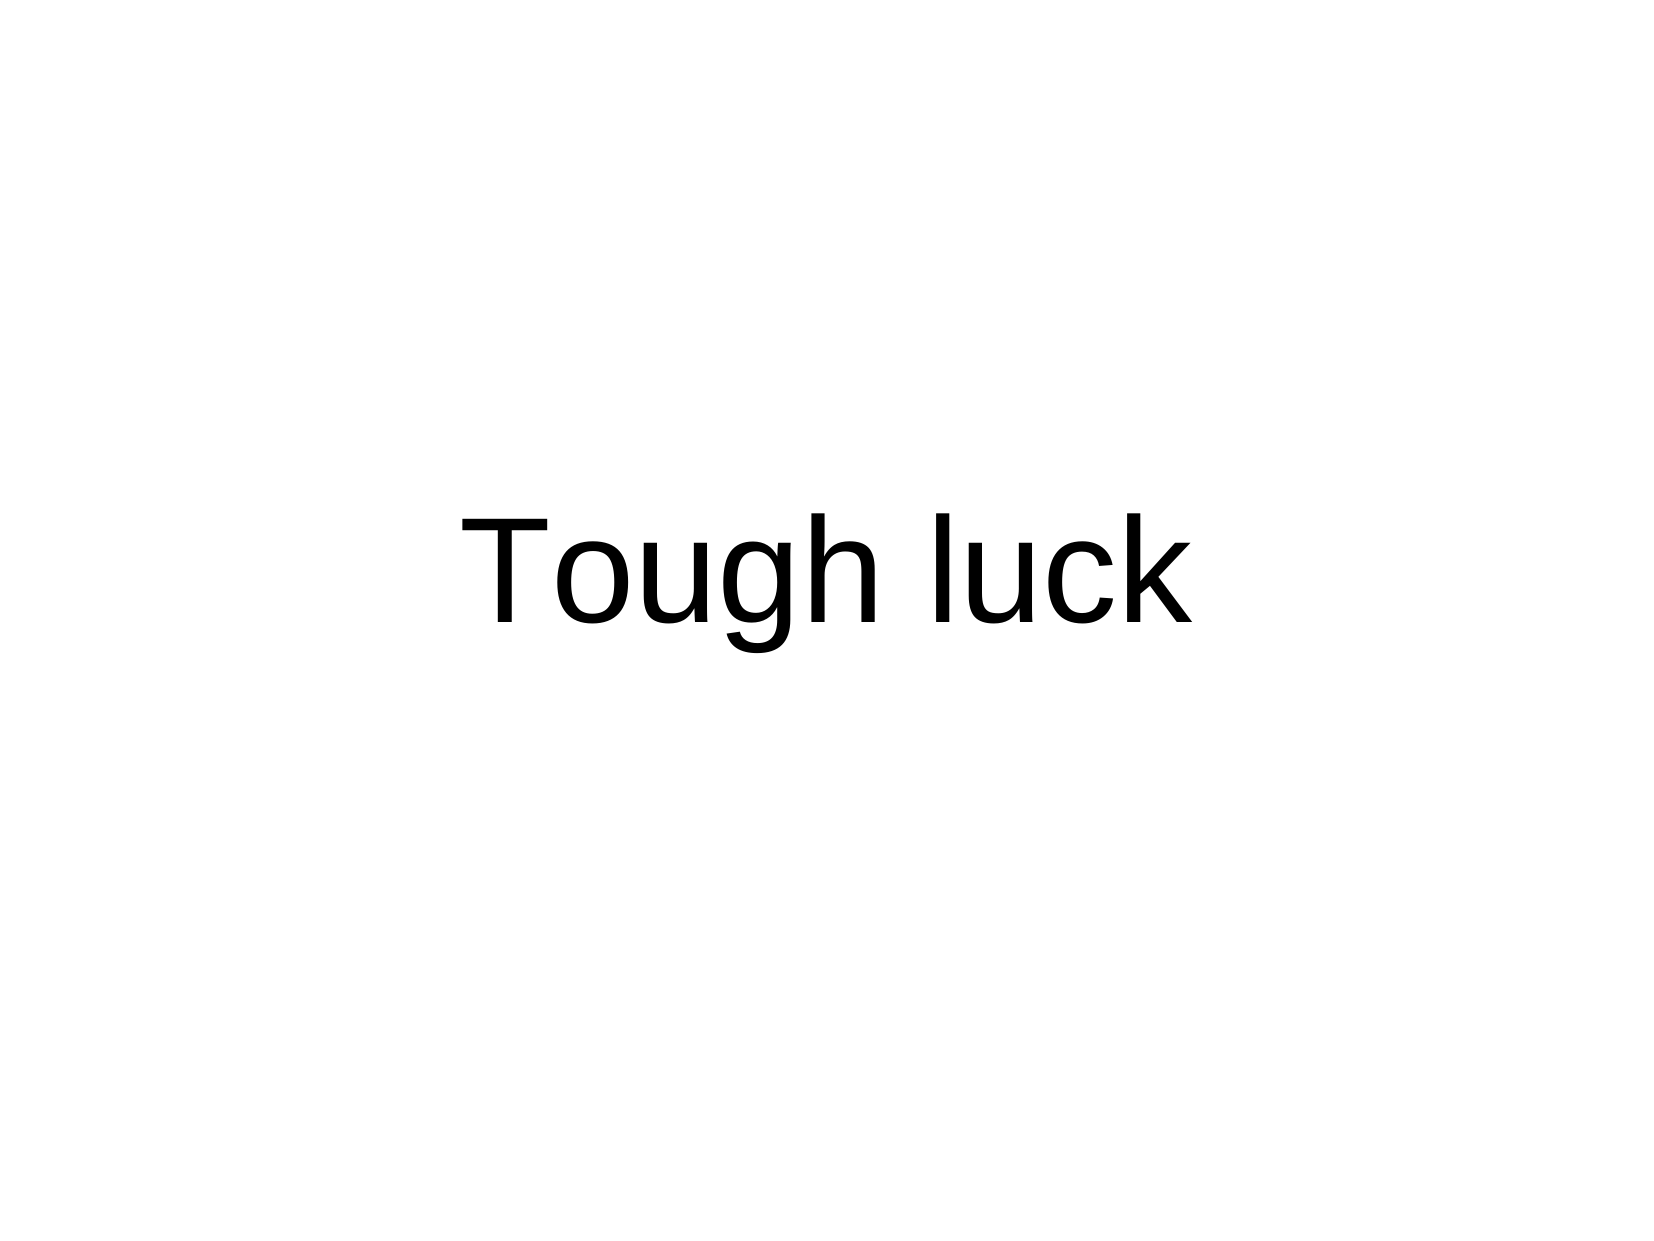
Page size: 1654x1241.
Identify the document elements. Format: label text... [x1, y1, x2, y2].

title Tough luck [82, 56, 1571, 1086]
